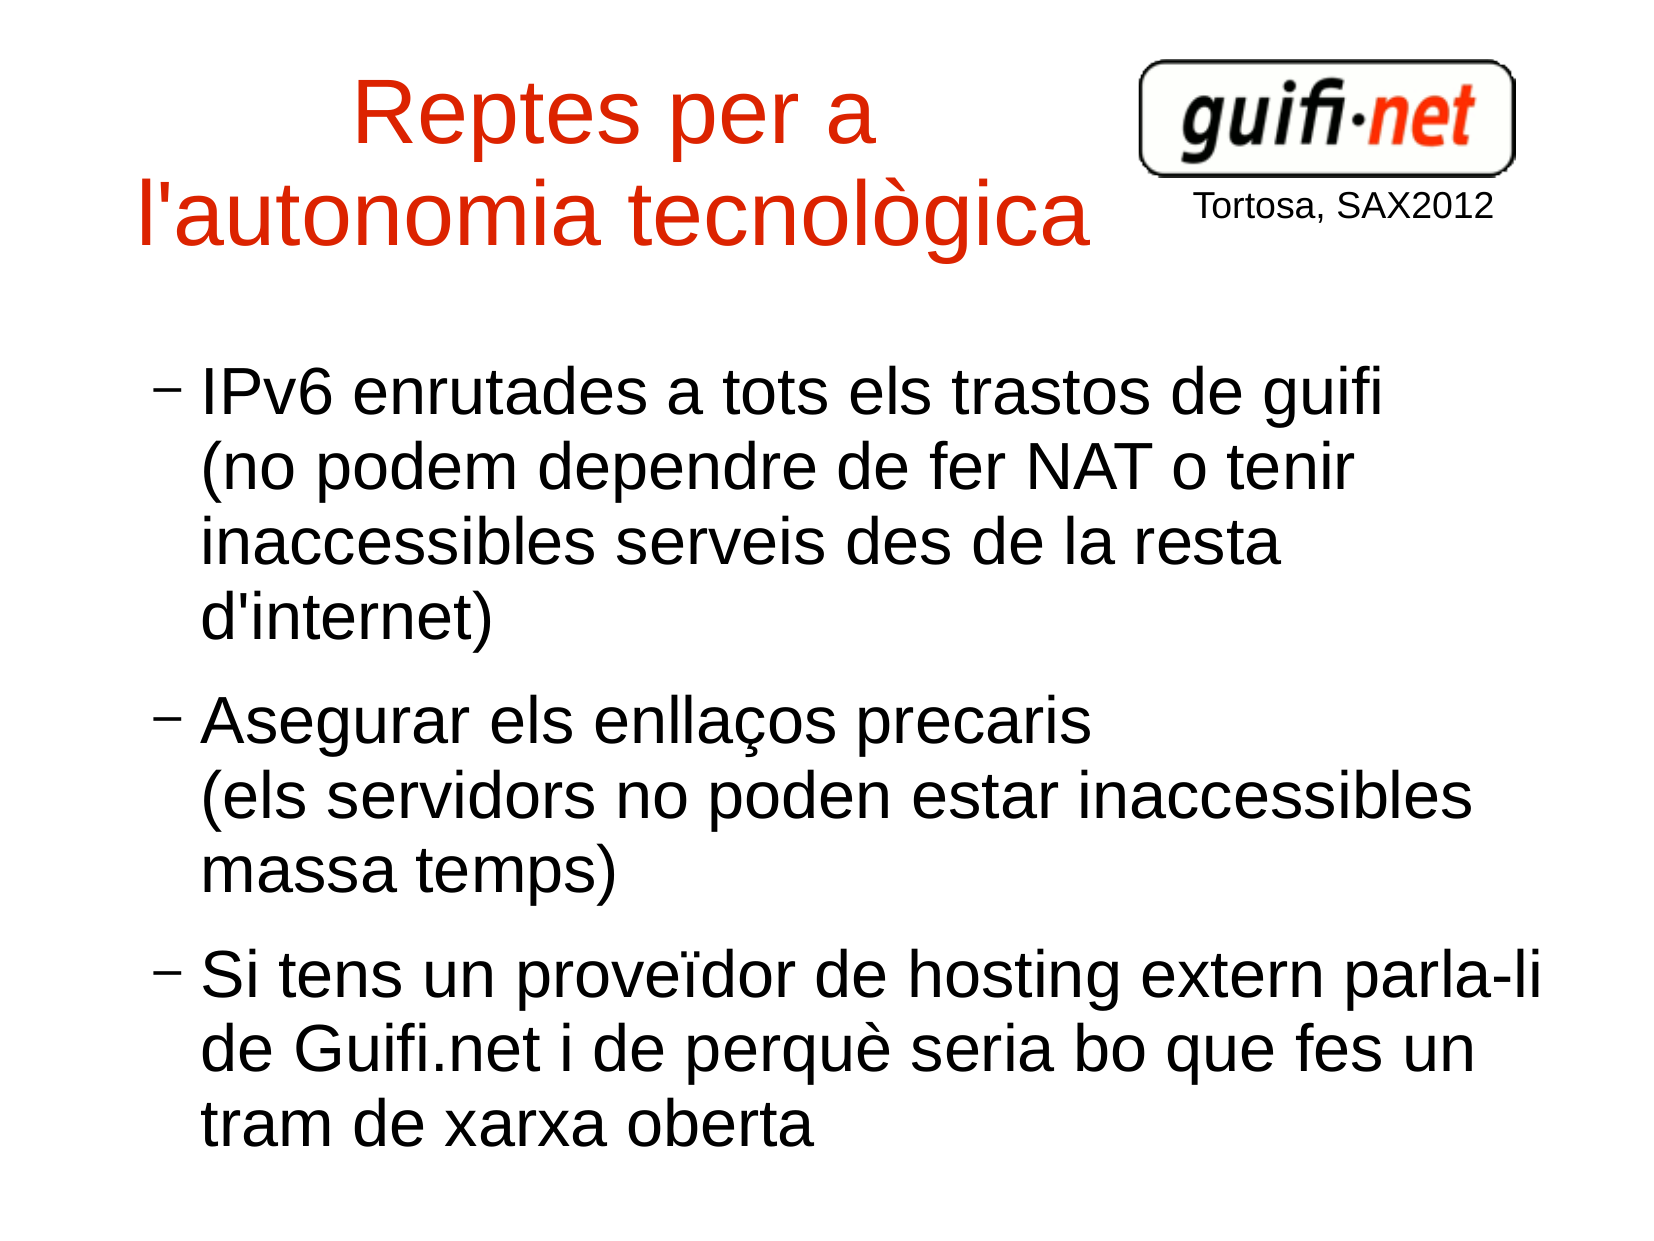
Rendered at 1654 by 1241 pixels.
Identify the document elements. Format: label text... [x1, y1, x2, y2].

picture [1137, 59, 1516, 177]
title Reptes per a l'autonomia tecnològica [76, 60, 1152, 266]
text_box Tortosa, SAX2012 [1033, 177, 1654, 235]
text_box IPv6 enrutades a tots els trastos de guifi (no podem dependre de fer NAT o tenir inaccessibles serveis des de la resta d'internet) Asegurar els enllaços precaris (els servidors no poden estar inaccessibles massa temps) Si tens un proveïdor de hosting extern parla-li de Guifi.net i de perquè seria bo que fes un tram de xarxa oberta [59, 354, 1595, 1211]
